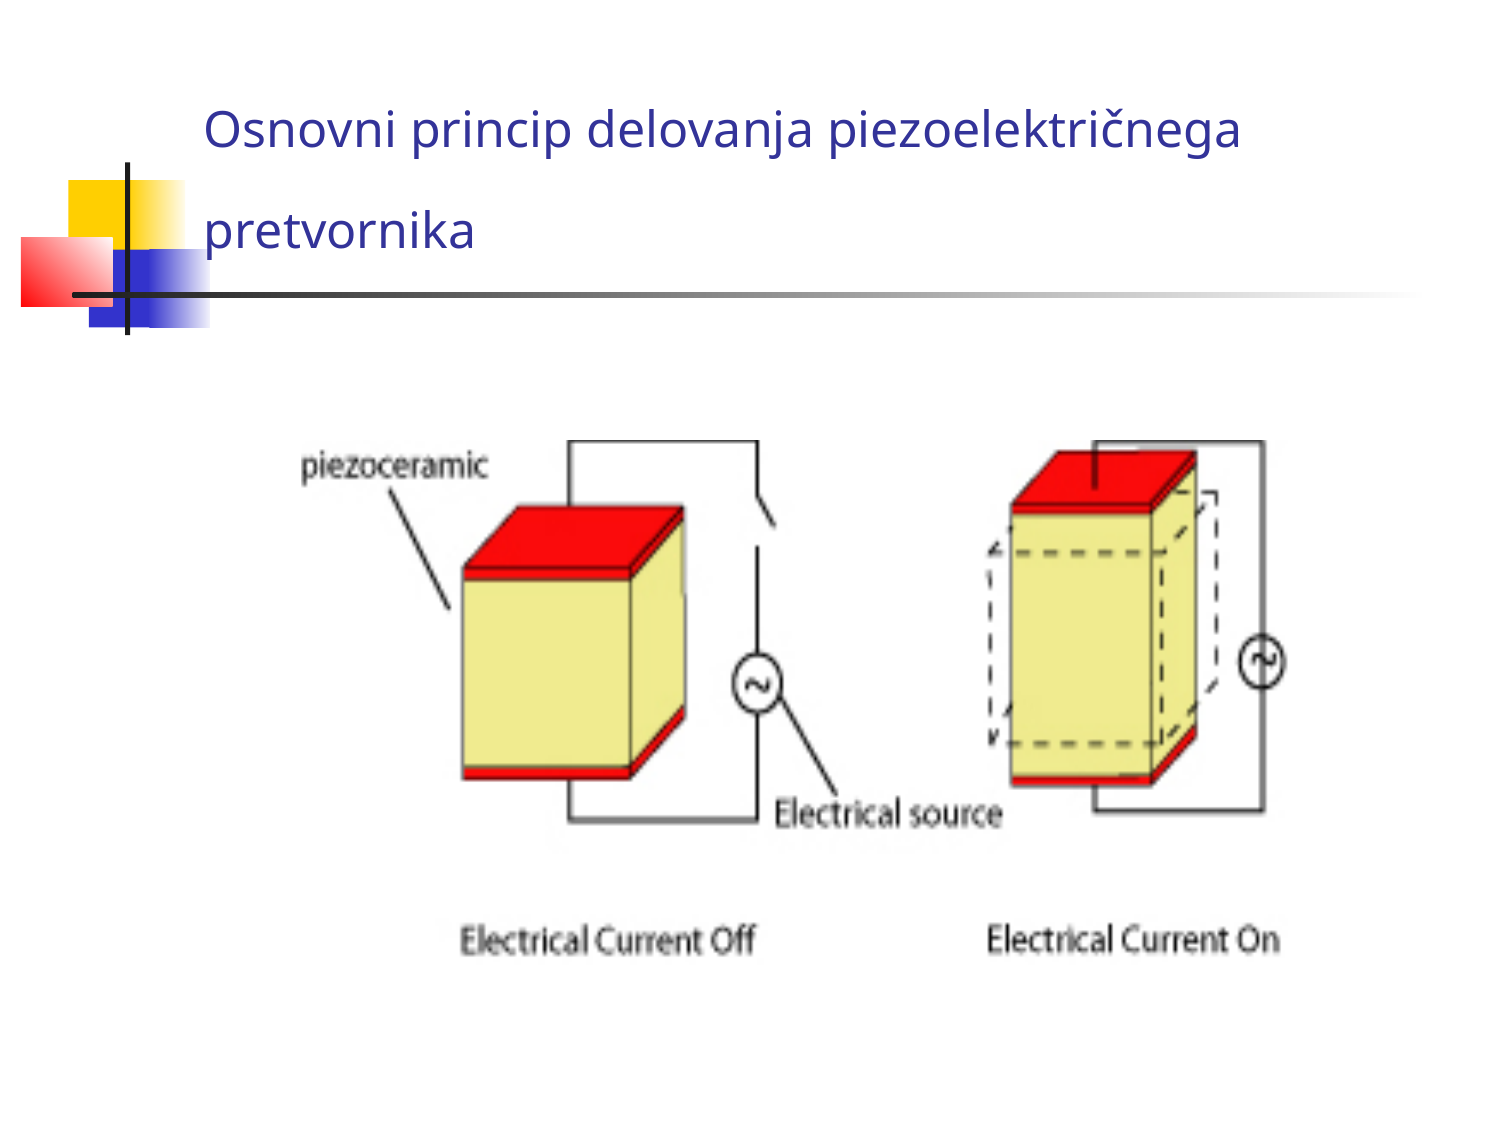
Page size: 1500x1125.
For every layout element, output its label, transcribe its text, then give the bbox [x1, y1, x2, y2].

title Osnovni princip delovanja piezoelektričnega pretvornika [188, 35, 1468, 276]
picture [301, 440, 1353, 965]
